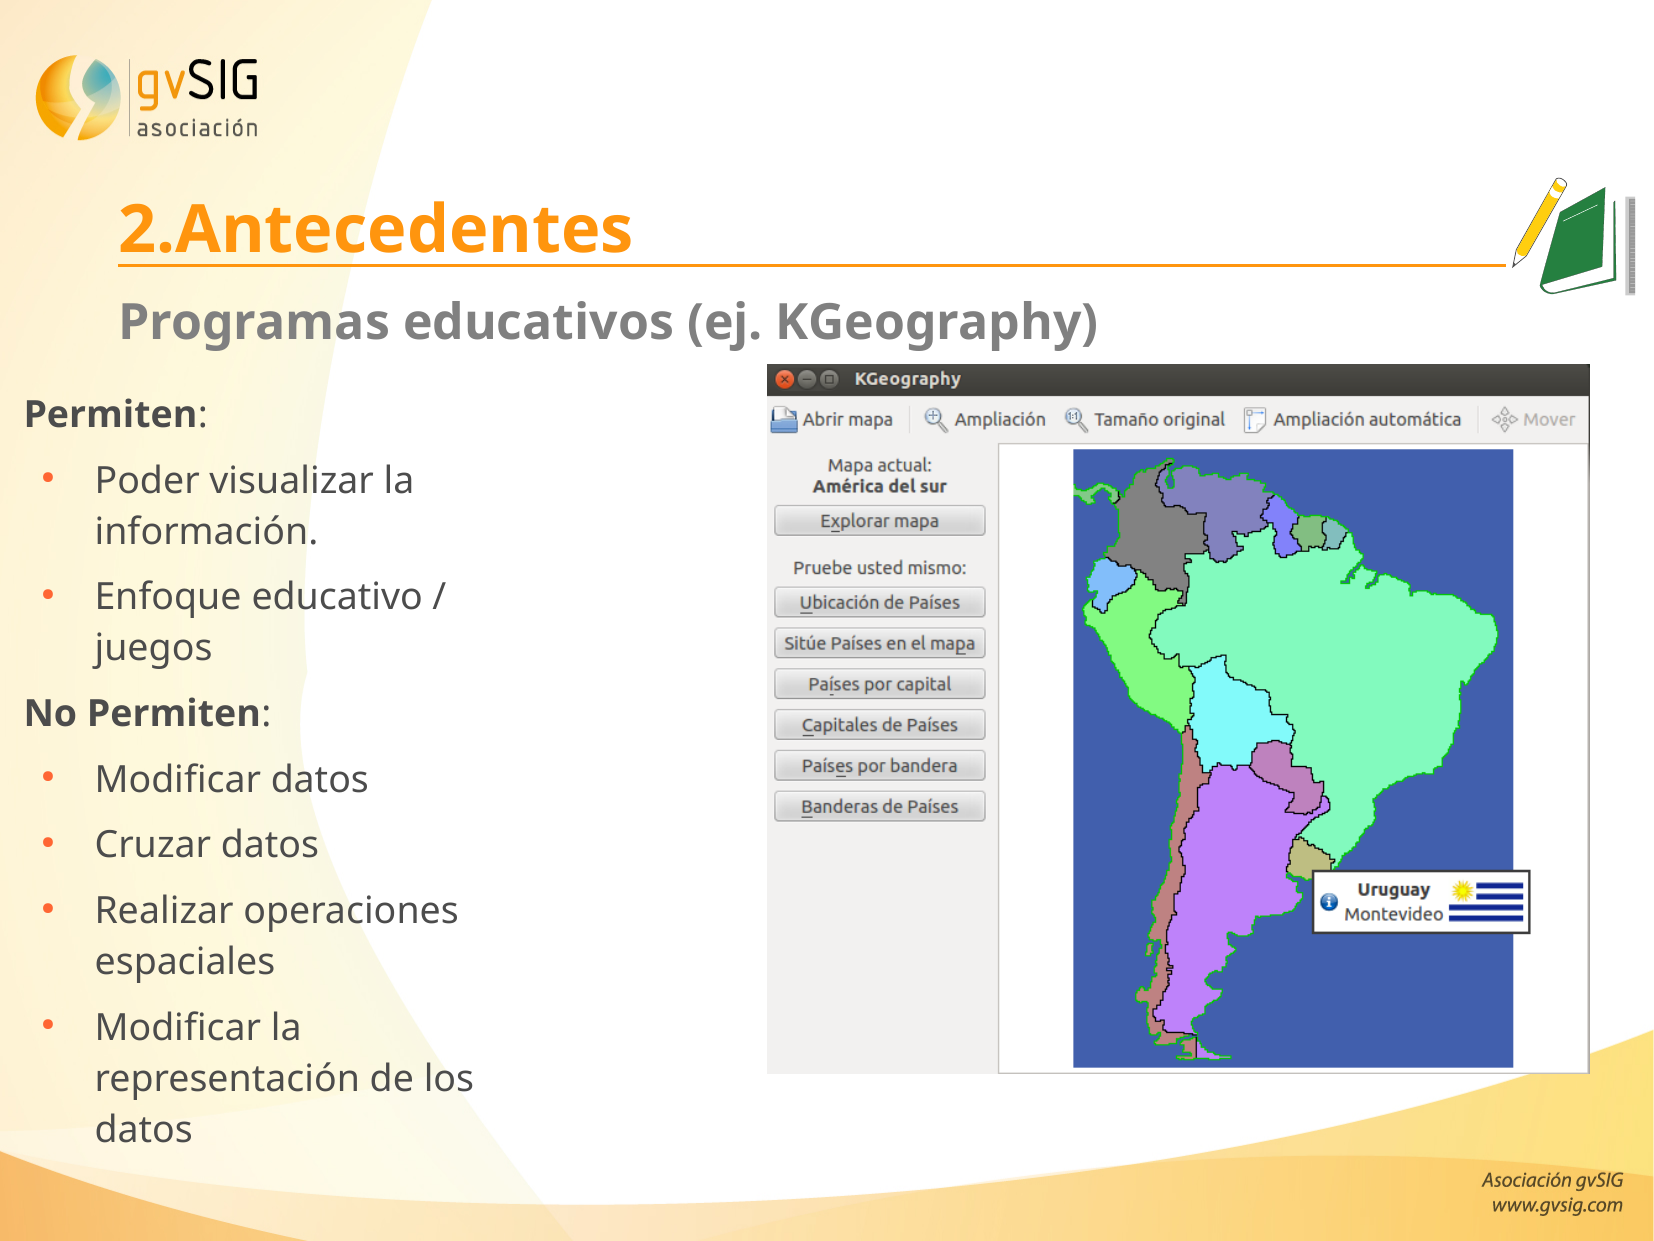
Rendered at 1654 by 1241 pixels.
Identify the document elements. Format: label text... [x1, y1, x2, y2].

title 2.Antecedentes [118, 177, 1511, 276]
title Programas educativos (ej. KGeography) [118, 276, 1477, 365]
list Permiten: Poder visualizar la información. Enfoque educativo / juegos No Permiten: Modificar datos Cruzar datos Realizar operaciones espaciales Modificar la representación de los datos [23, 387, 556, 1241]
picture [0, 0, 1654, 1241]
